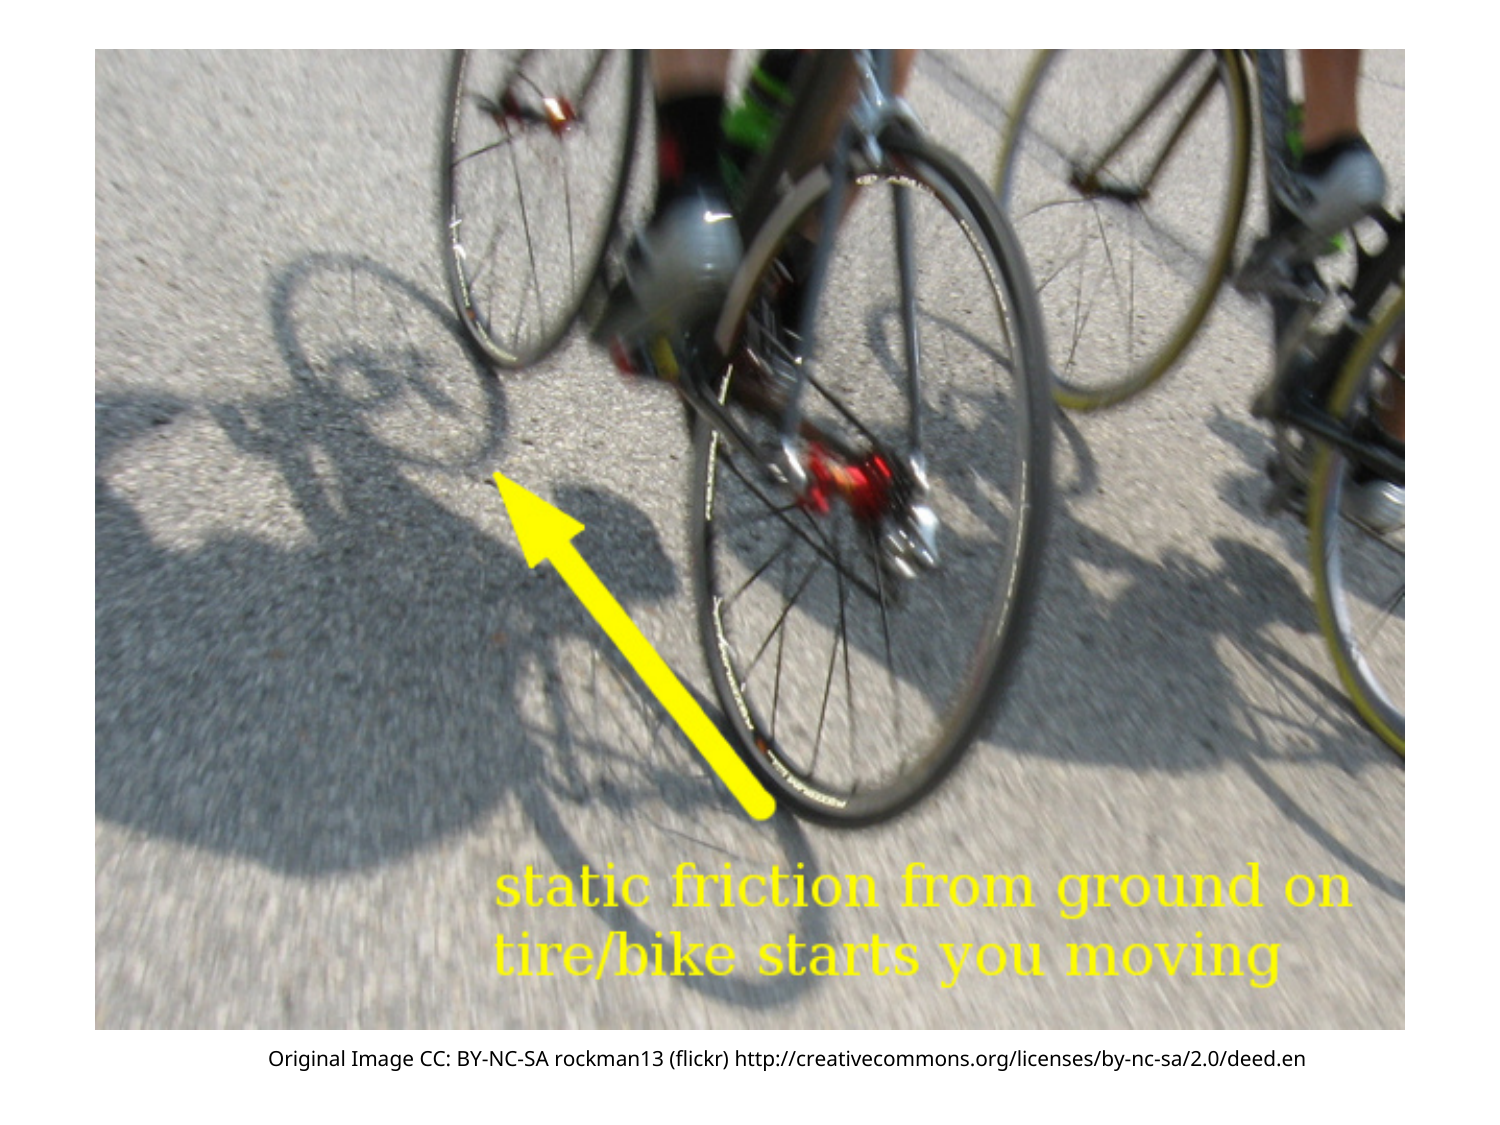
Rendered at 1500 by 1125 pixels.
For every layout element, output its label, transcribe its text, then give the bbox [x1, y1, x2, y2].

picture [95, 49, 1405, 1030]
text_box Original Image CC: BY-NC-SA rockman13 (flickr) http://creativecommons.org/licenses/by-nc-sa/2.0/deed.en [253, 1037, 1322, 1078]
